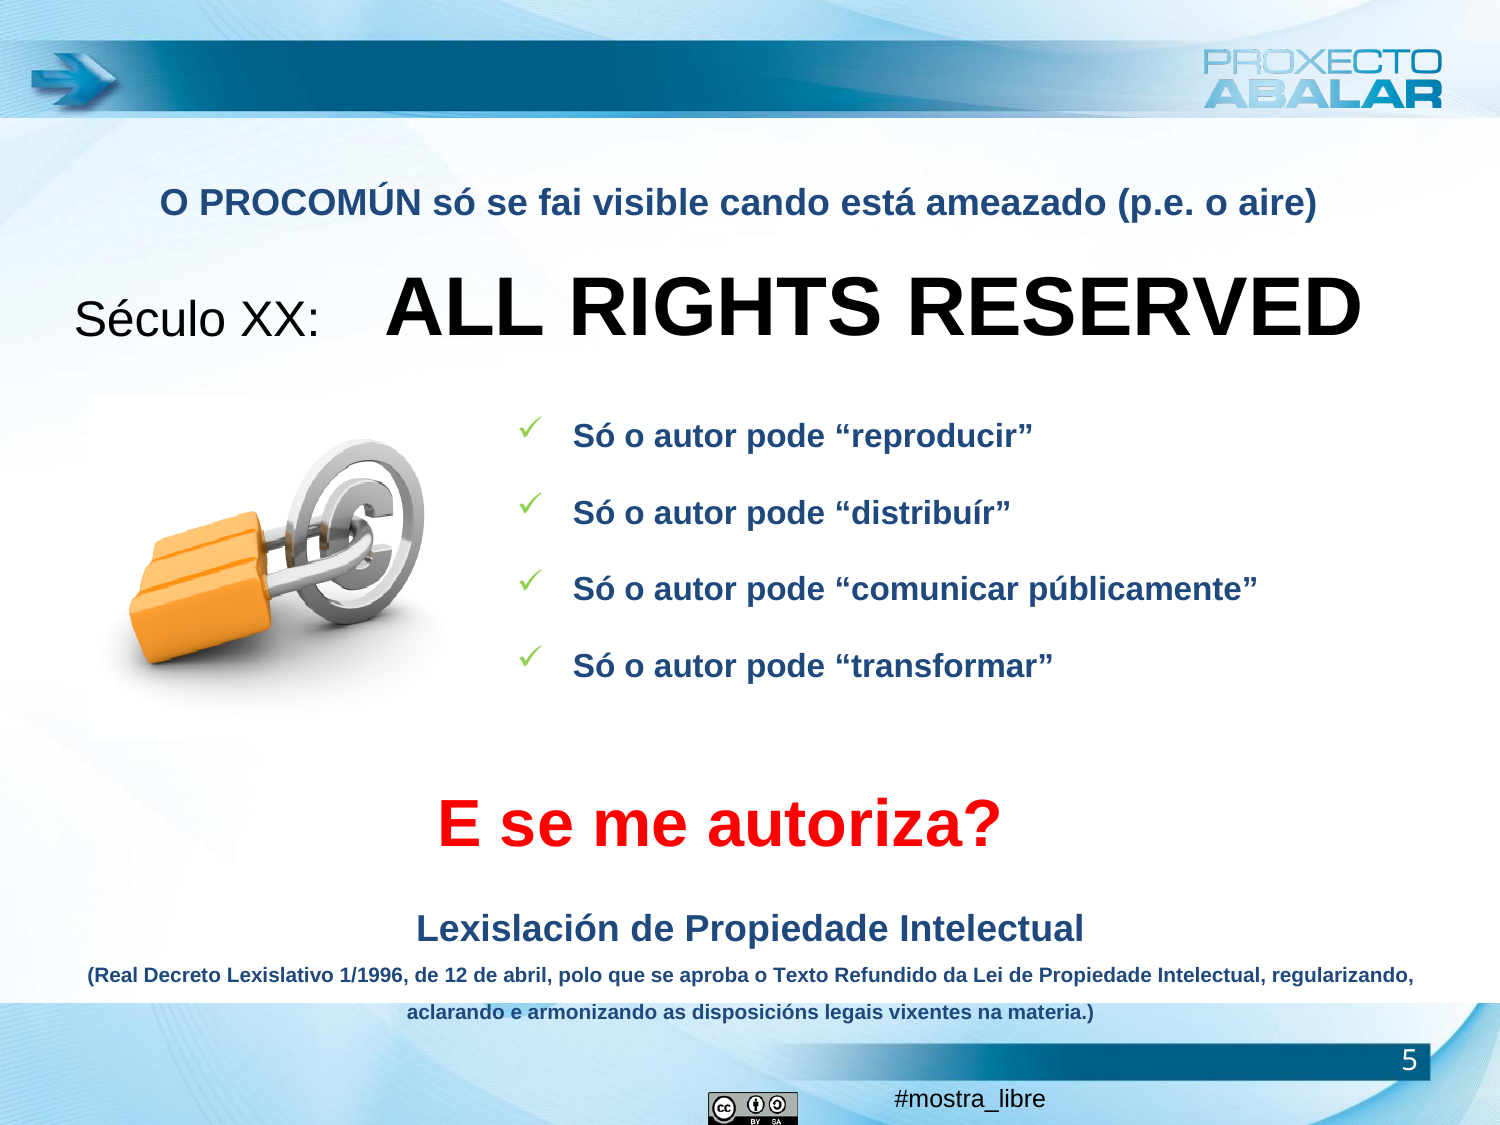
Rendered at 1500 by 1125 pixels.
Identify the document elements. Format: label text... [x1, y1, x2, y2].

text_box Lexislación de Propiedade Intelectual (Real Decreto Lexislativo 1/1996, de 12 de abril, polo que se aproba o Texto Refundido da Lei de Propiedade Intelectual, regularizando, aclarando e armonizando as disposicións legais vixentes na materia.) [54, 874, 1447, 1064]
text_box Só o autor pode “reproducir” Só o autor pode “distribuír” Só o autor pode “comunicar públicamente” Só o autor pode “transformar” [501, 386, 1418, 692]
text_box ALL RIGHTS RESERVED [360, 236, 1388, 369]
text_box Século XX: [59, 279, 336, 355]
picture [0, 0, 1500, 1125]
text_box E se me autoriza? [413, 763, 1030, 874]
text_box #mostra_libre [879, 1074, 1062, 1120]
text_box O PROCOMÚN só se fai visible cando está ameazado (p.e. o aire) [88, 147, 1418, 231]
text_box <número> [1082, 1064, 1433, 1092]
